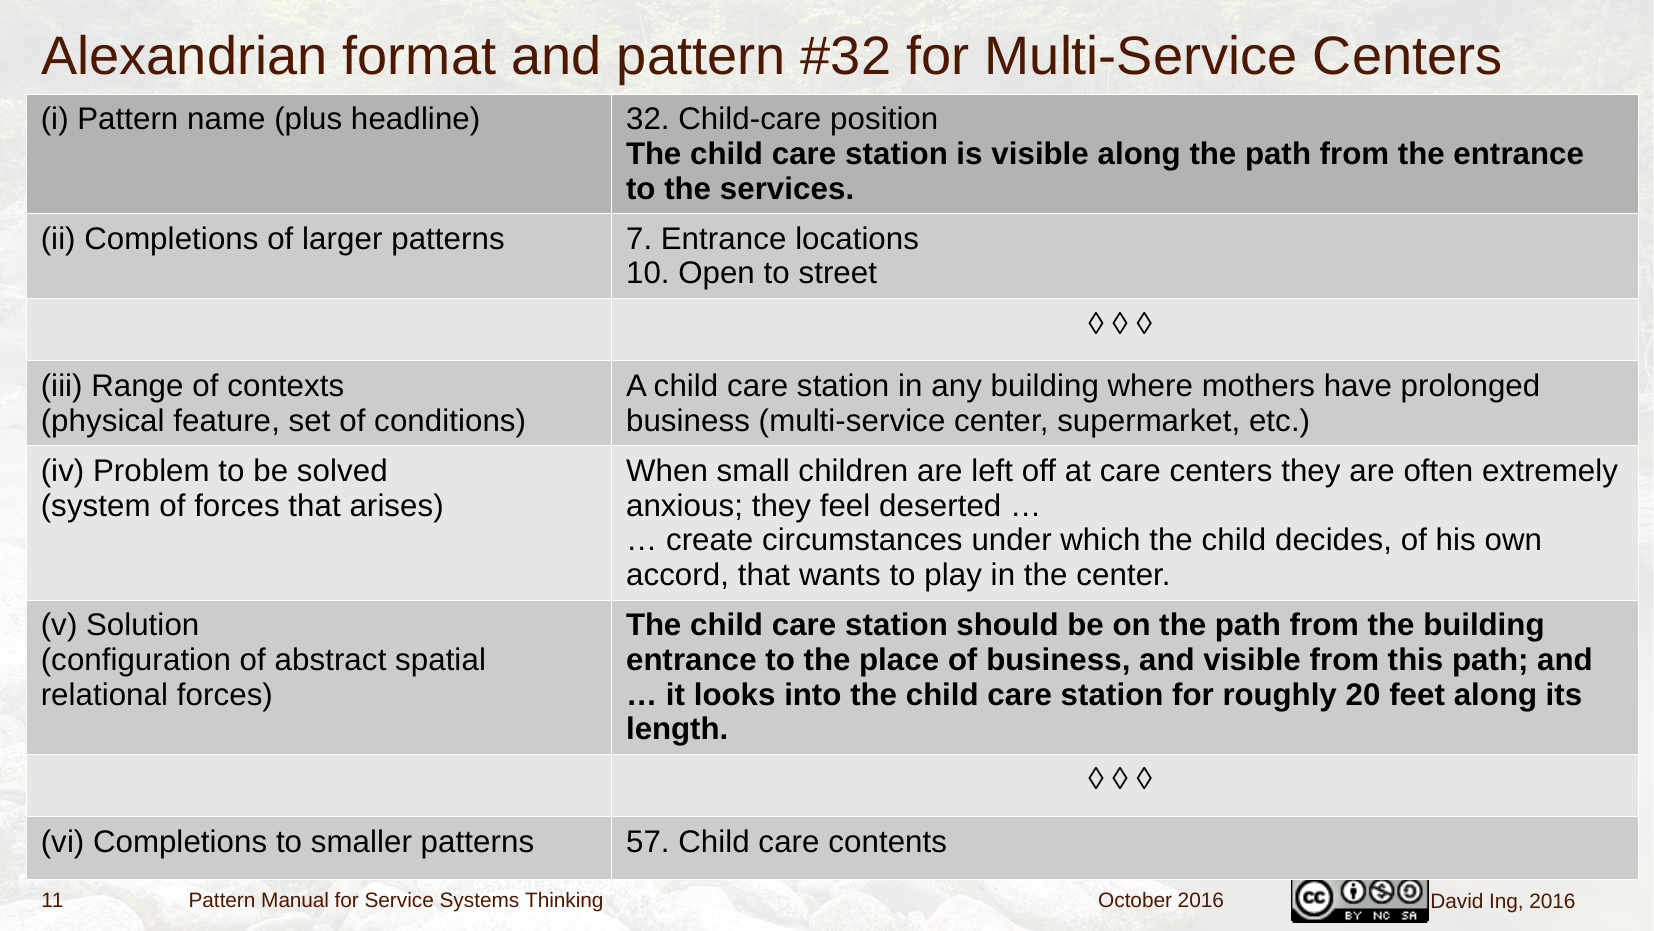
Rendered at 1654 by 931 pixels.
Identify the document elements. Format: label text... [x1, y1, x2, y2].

table_cell When small children are left off at care centers they are often extremely anxious; they feel deserted … … create circumstances under which the child decides, of his own accord, that wants to play in the center. [612, 446, 1638, 600]
table_cell 7. Entrance locations 10. Open to street [612, 214, 1638, 298]
table_cell 57. Child care contents [612, 817, 1638, 879]
table_cell (vi) Completions to smaller patterns [27, 817, 611, 879]
table_cell A child care station in any building where mothers have prolonged business (multi-service center, supermarket, etc.) [612, 361, 1638, 445]
title Alexandrian format and pattern #32 for Multi-Service Centers [41, 30, 1613, 94]
picture [0, 0, 1654, 931]
table_cell (iv) Problem to be solved (system of forces that arises) [27, 446, 611, 600]
table_cell ◊ ◊ ◊ [612, 755, 1638, 816]
table_header (i) Pattern name (plus headline) [27, 95, 611, 213]
table_cell ◊ ◊ ◊ [612, 299, 1638, 360]
table_cell (ii) Completions of larger patterns [27, 214, 611, 298]
table_header 32. Child-care position The child care station is visible along the path from the entrance to the services. [612, 95, 1638, 213]
table_cell (v) Solution (configuration of abstract spatial relational forces) [27, 601, 611, 754]
table_cell The child care station should be on the path from the building entrance to the place of business, and visible from this path; and … it looks into the child care station for roughly 20 feet along its length. [612, 601, 1638, 754]
table_cell [27, 299, 611, 360]
table_cell (iii) Range of contexts (physical feature, set of conditions) [27, 361, 611, 445]
table_cell [27, 755, 611, 816]
